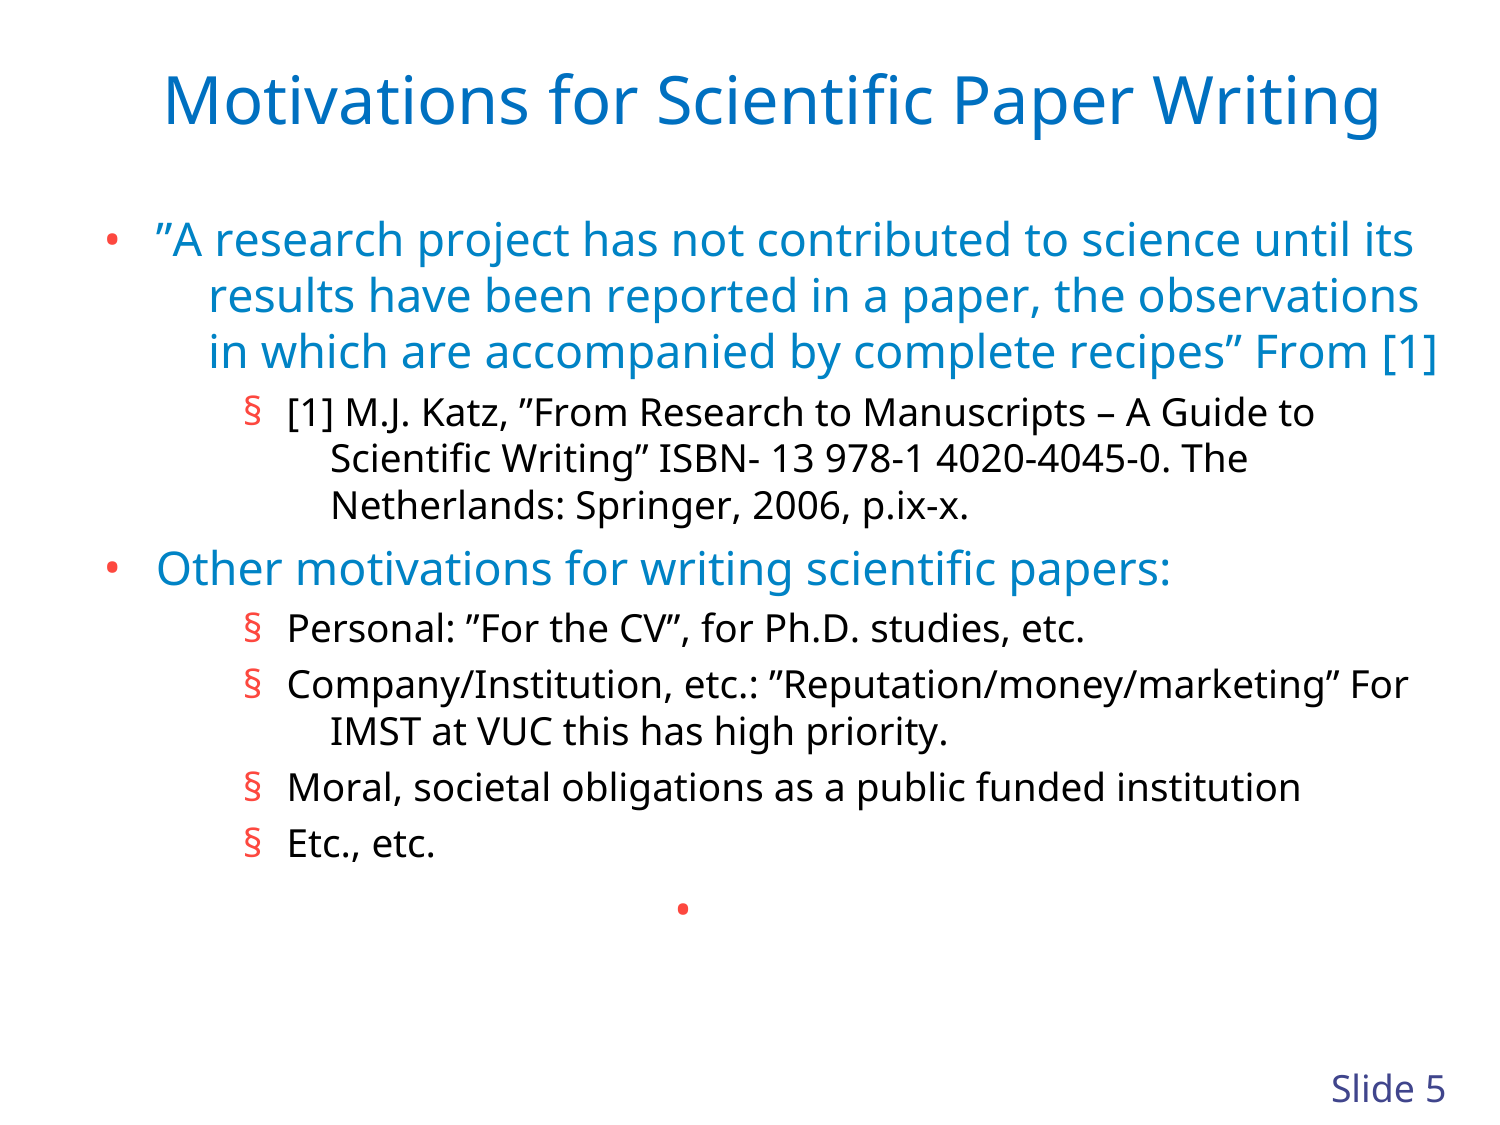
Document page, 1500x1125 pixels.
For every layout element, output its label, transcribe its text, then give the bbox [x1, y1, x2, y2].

list ”A research project has not contributed to science until its results have been reported in a paper, the observations in which are accompanied by complete recipes” From [1] [1] M.J. Katz, ”From Research to Manuscripts – A Guide to Scientific Writing” ISBN- 13 978-1 4020-4045-0. The Netherlands: Springer, 2006, p.ix-x. Other motivations for writing scientific papers: Personal: ”For the CV”, for Ph.D. studies, etc. Company/Institution, etc.: ”Reputation/money/marketing” For IMST at VUC this has high priority. Moral, societal obligations as a public funded institution Etc., etc. [88, 202, 1459, 917]
title Motivations for Scientific Paper Writing [93, 50, 1454, 141]
